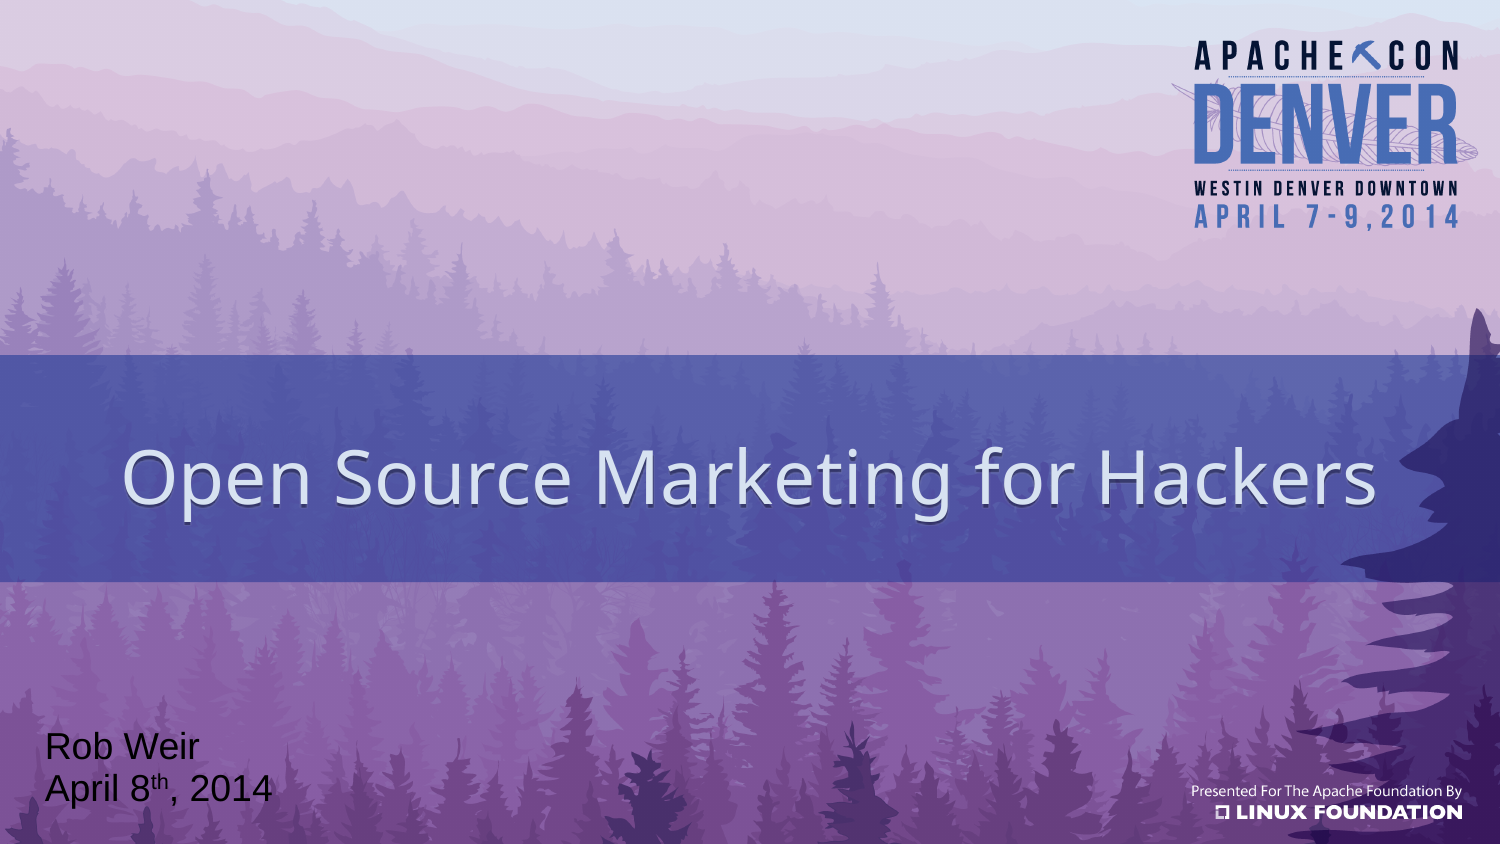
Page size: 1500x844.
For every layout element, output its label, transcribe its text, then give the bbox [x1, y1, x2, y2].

picture [0, 0, 1500, 844]
subtitle Open Source Marketing for Hackers [75, 197, 1425, 755]
text_box Rob Weir April 8th, 2014 [30, 718, 288, 819]
